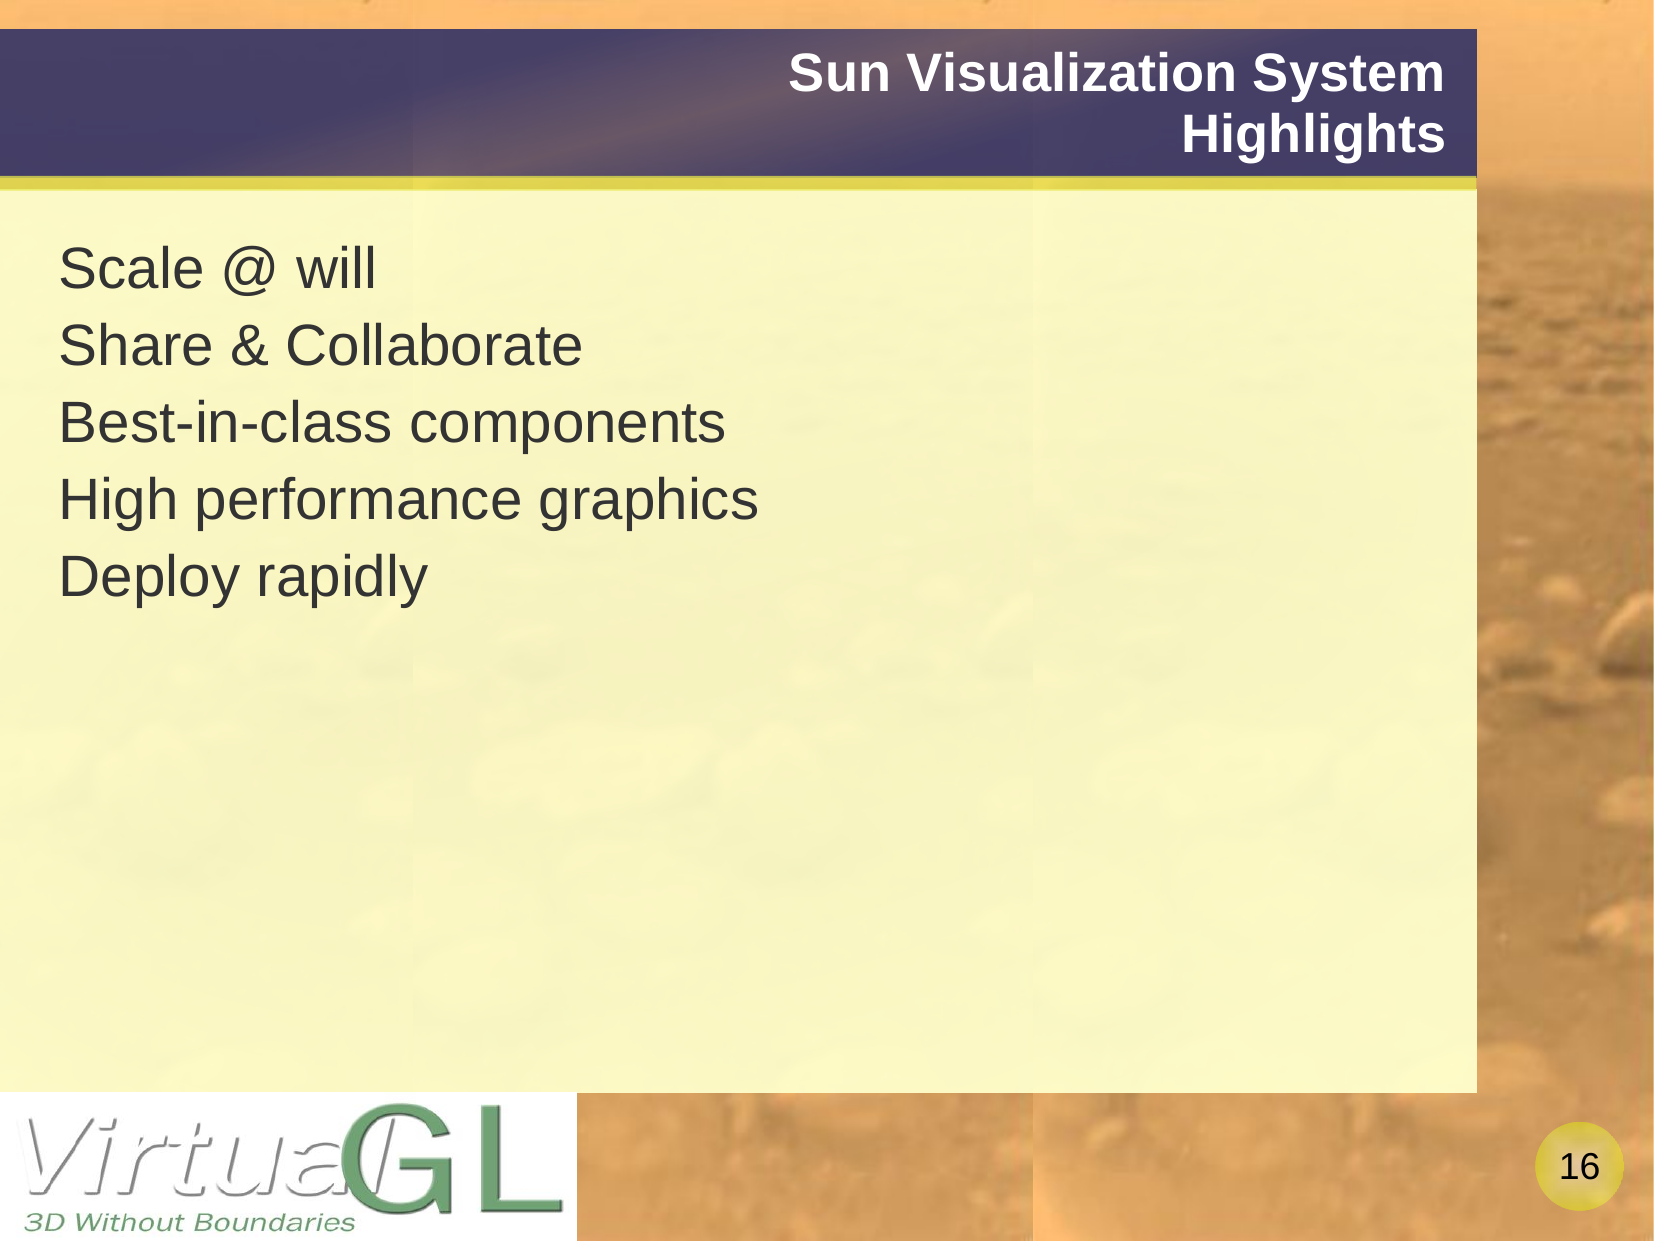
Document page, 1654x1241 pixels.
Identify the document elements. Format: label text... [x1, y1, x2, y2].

picture [0, 0, 1654, 1241]
title Sun Visualization System Highlights [29, 41, 1447, 166]
list Scale @ will Share & Collaborate Best-in-class components High performance graphics Deploy rapidly [59, 236, 1418, 1182]
